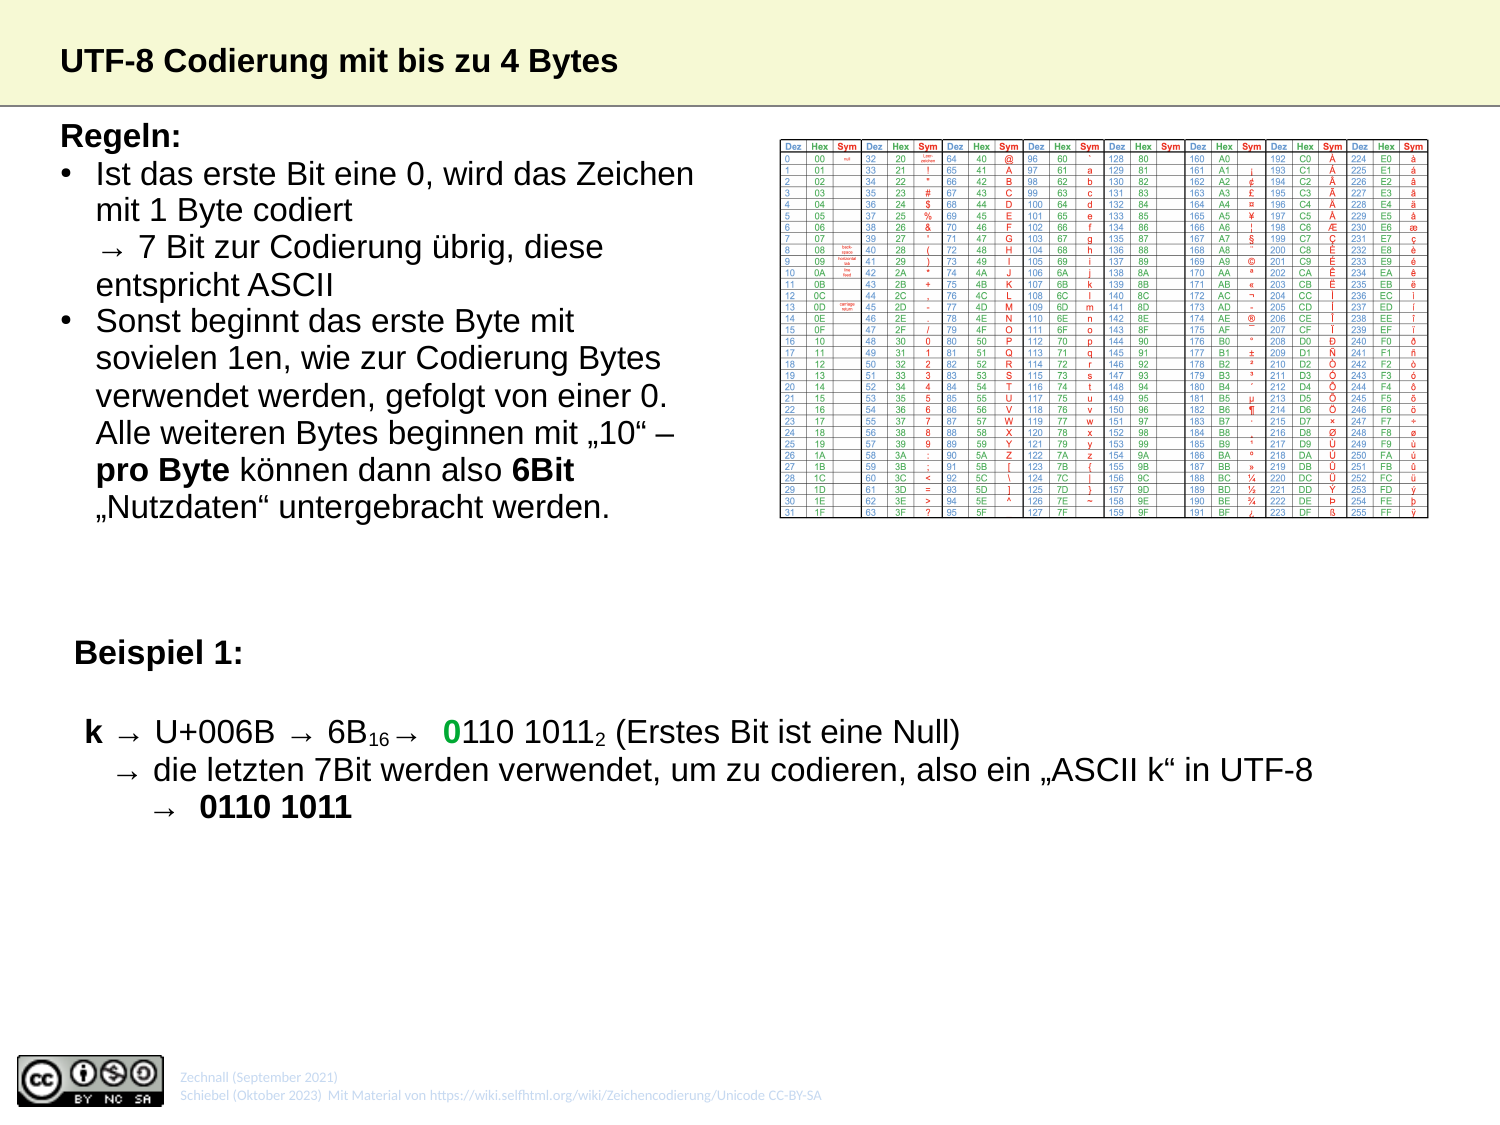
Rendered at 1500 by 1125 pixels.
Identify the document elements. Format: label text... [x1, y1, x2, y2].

picture [779, 138, 1430, 520]
picture [17, 1055, 164, 1107]
text_box Beispiel 1: k → U+006B → 6B16→ 0110 10112 (Erstes Bit ist eine Null) → die letzten 7Bit werden verwendet, um zu codieren, also ein „ASCII k“ in UTF-8 → 0110 1011 [59, 625, 1477, 907]
text_box UTF-8 Codierung mit bis zu 4 Bytes Regeln: Ist das erste Bit eine 0, wird das Zeichen mit 1 Byte codiert → 7 Bit zur Codierung übrig, diese entspricht ASCII Sonst beginnt das erste Byte mit sovielen 1en, wie zur Codierung Bytes verwendet werden, gefolgt von einer 0. Alle weiteren Bytes beginnen mit „10“ – pro Byte können dann also 6Bit „Nutzdaten“ untergebracht werden. [45, 35, 721, 570]
